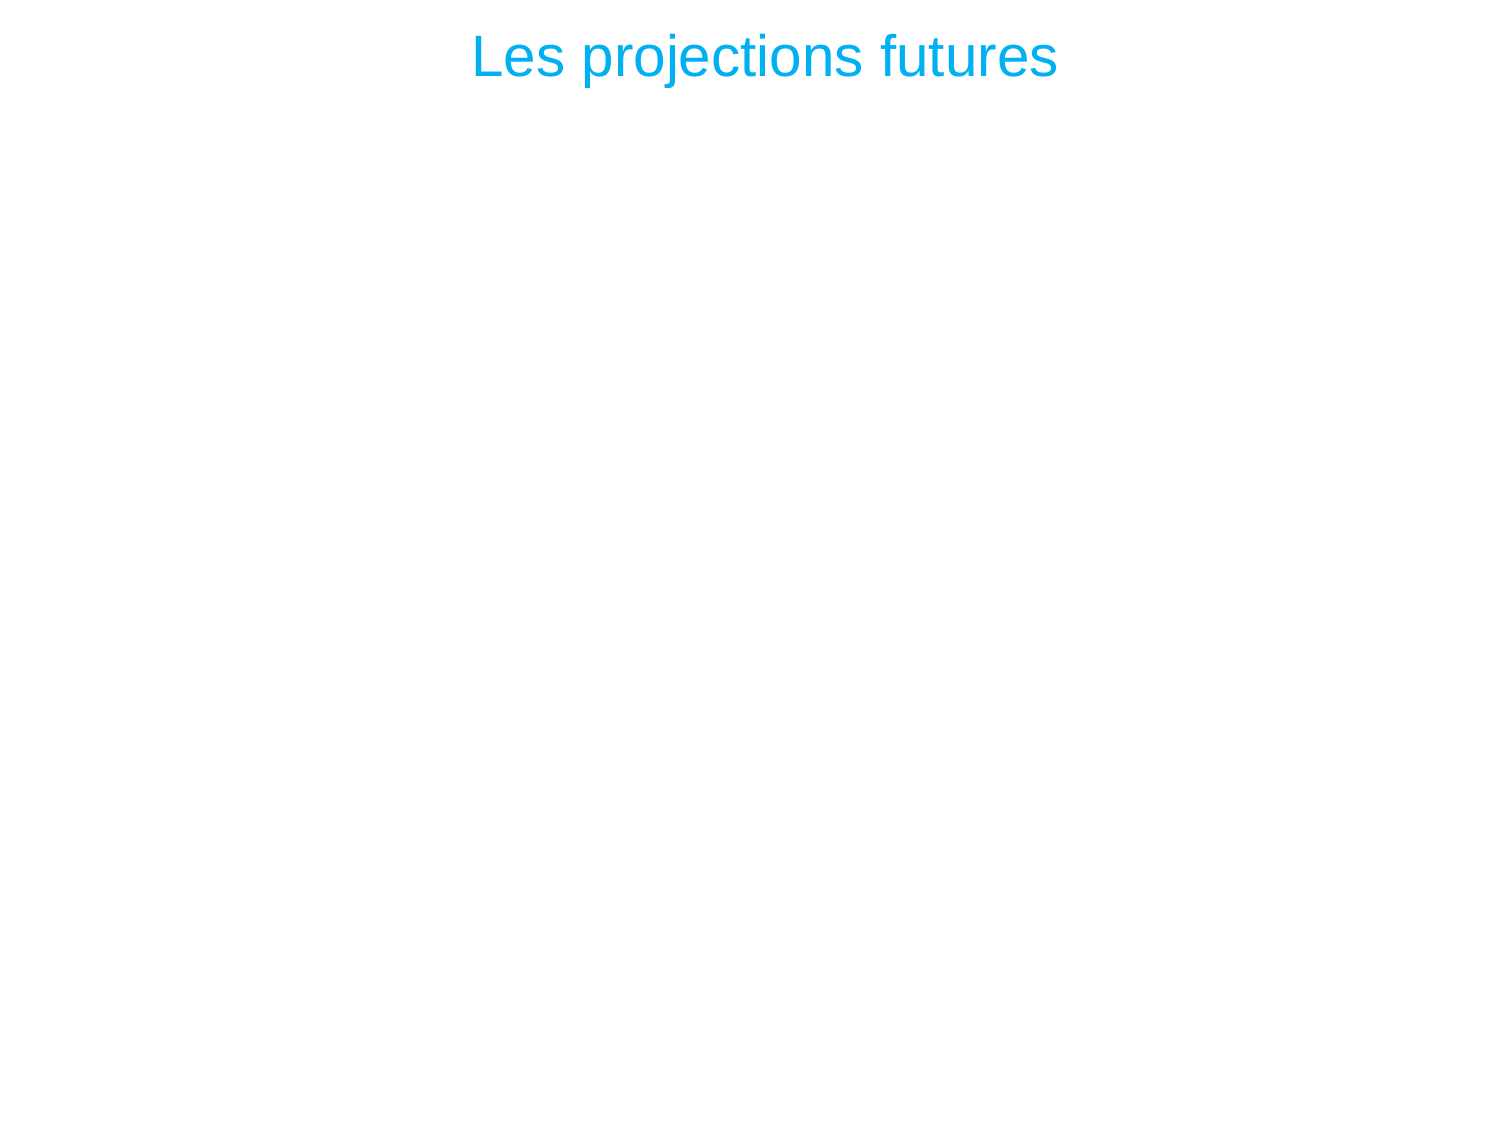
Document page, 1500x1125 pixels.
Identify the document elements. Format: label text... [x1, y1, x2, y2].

text_box Les projections futures [107, 10, 1424, 96]
